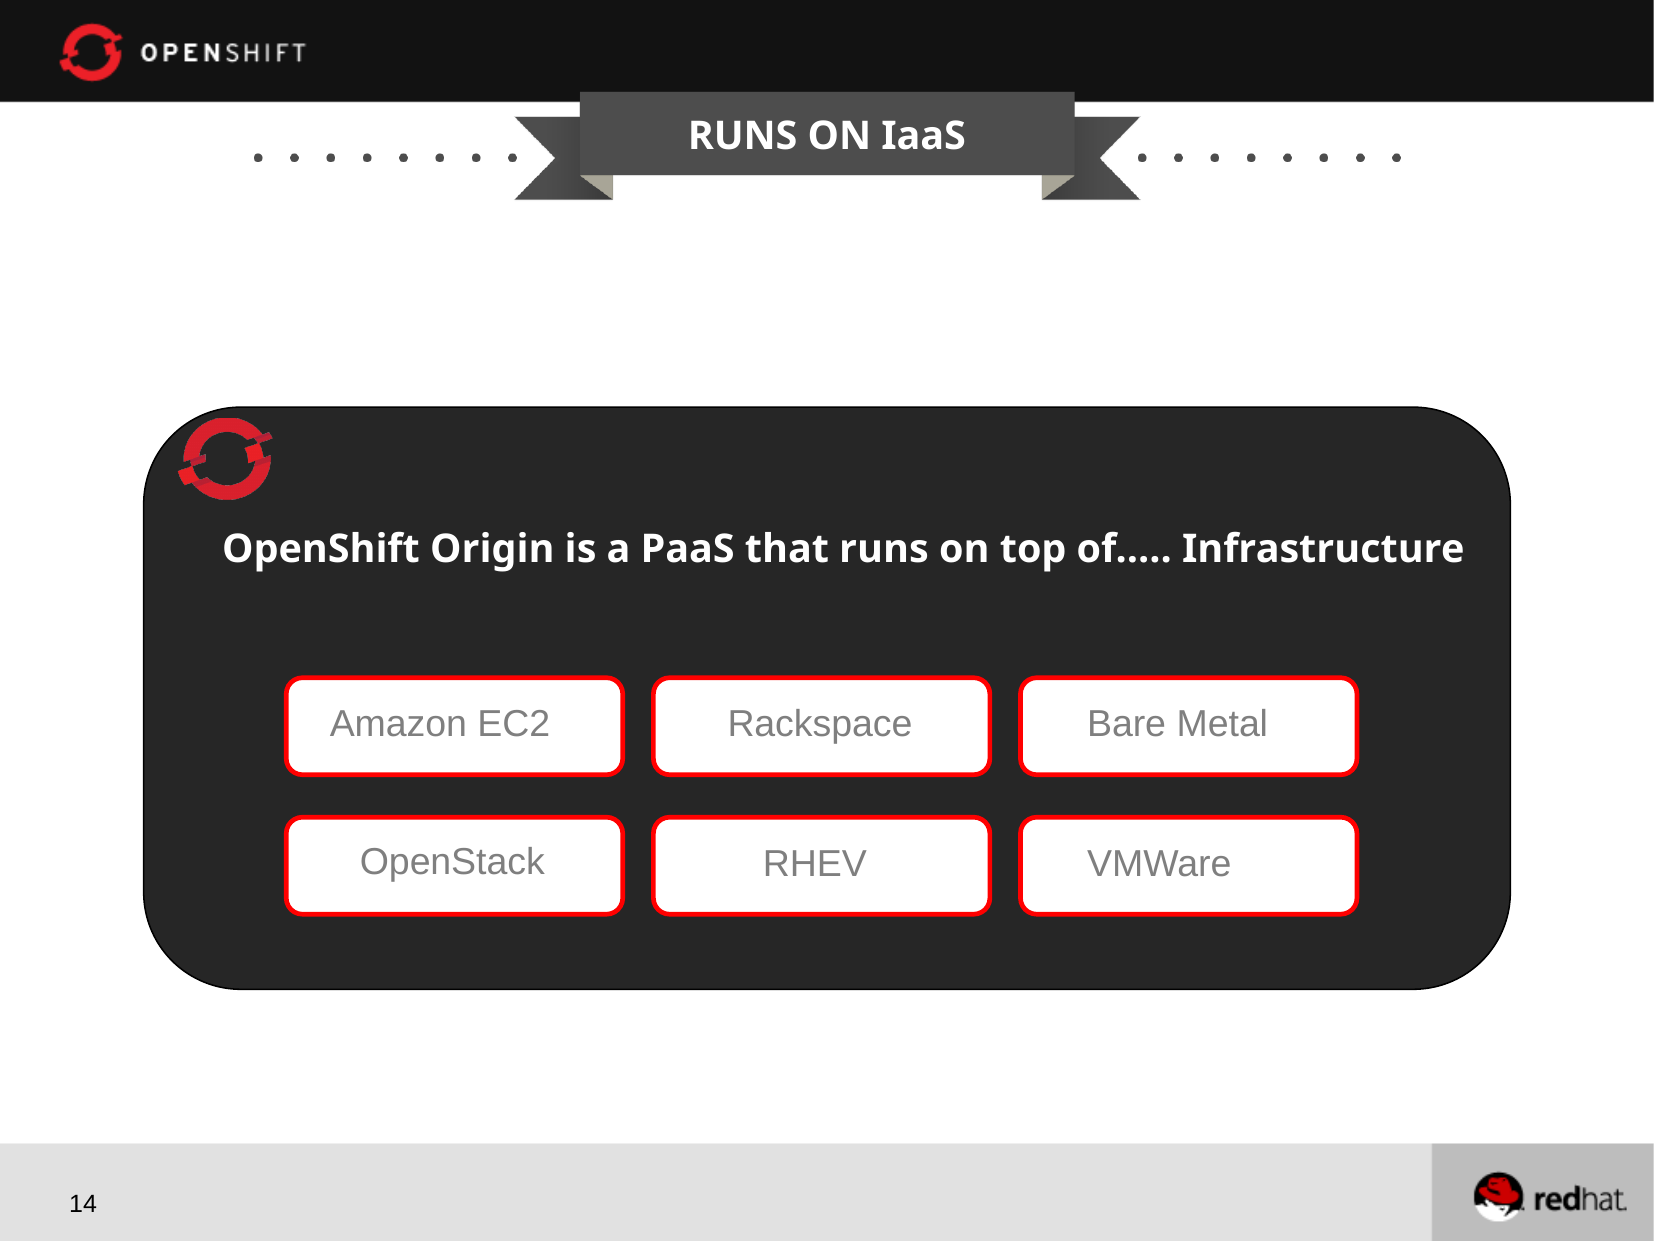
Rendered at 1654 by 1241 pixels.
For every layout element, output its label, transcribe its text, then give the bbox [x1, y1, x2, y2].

text_box OpenShift Origin is a PaaS that runs on top of..... Infrastructure [177, 514, 1511, 579]
text_box VMWare [1072, 831, 1276, 892]
text_box OpenStack [345, 829, 586, 890]
text_box Amazon EC2 [315, 691, 582, 752]
picture [0, 0, 1654, 1241]
text_box RUNS ON IaaS [581, 101, 1073, 166]
text_box RHEV [748, 831, 903, 892]
text_box Bare Metal [1072, 691, 1295, 752]
text_box Rackspace [712, 691, 940, 752]
text_box [143, 407, 1511, 990]
